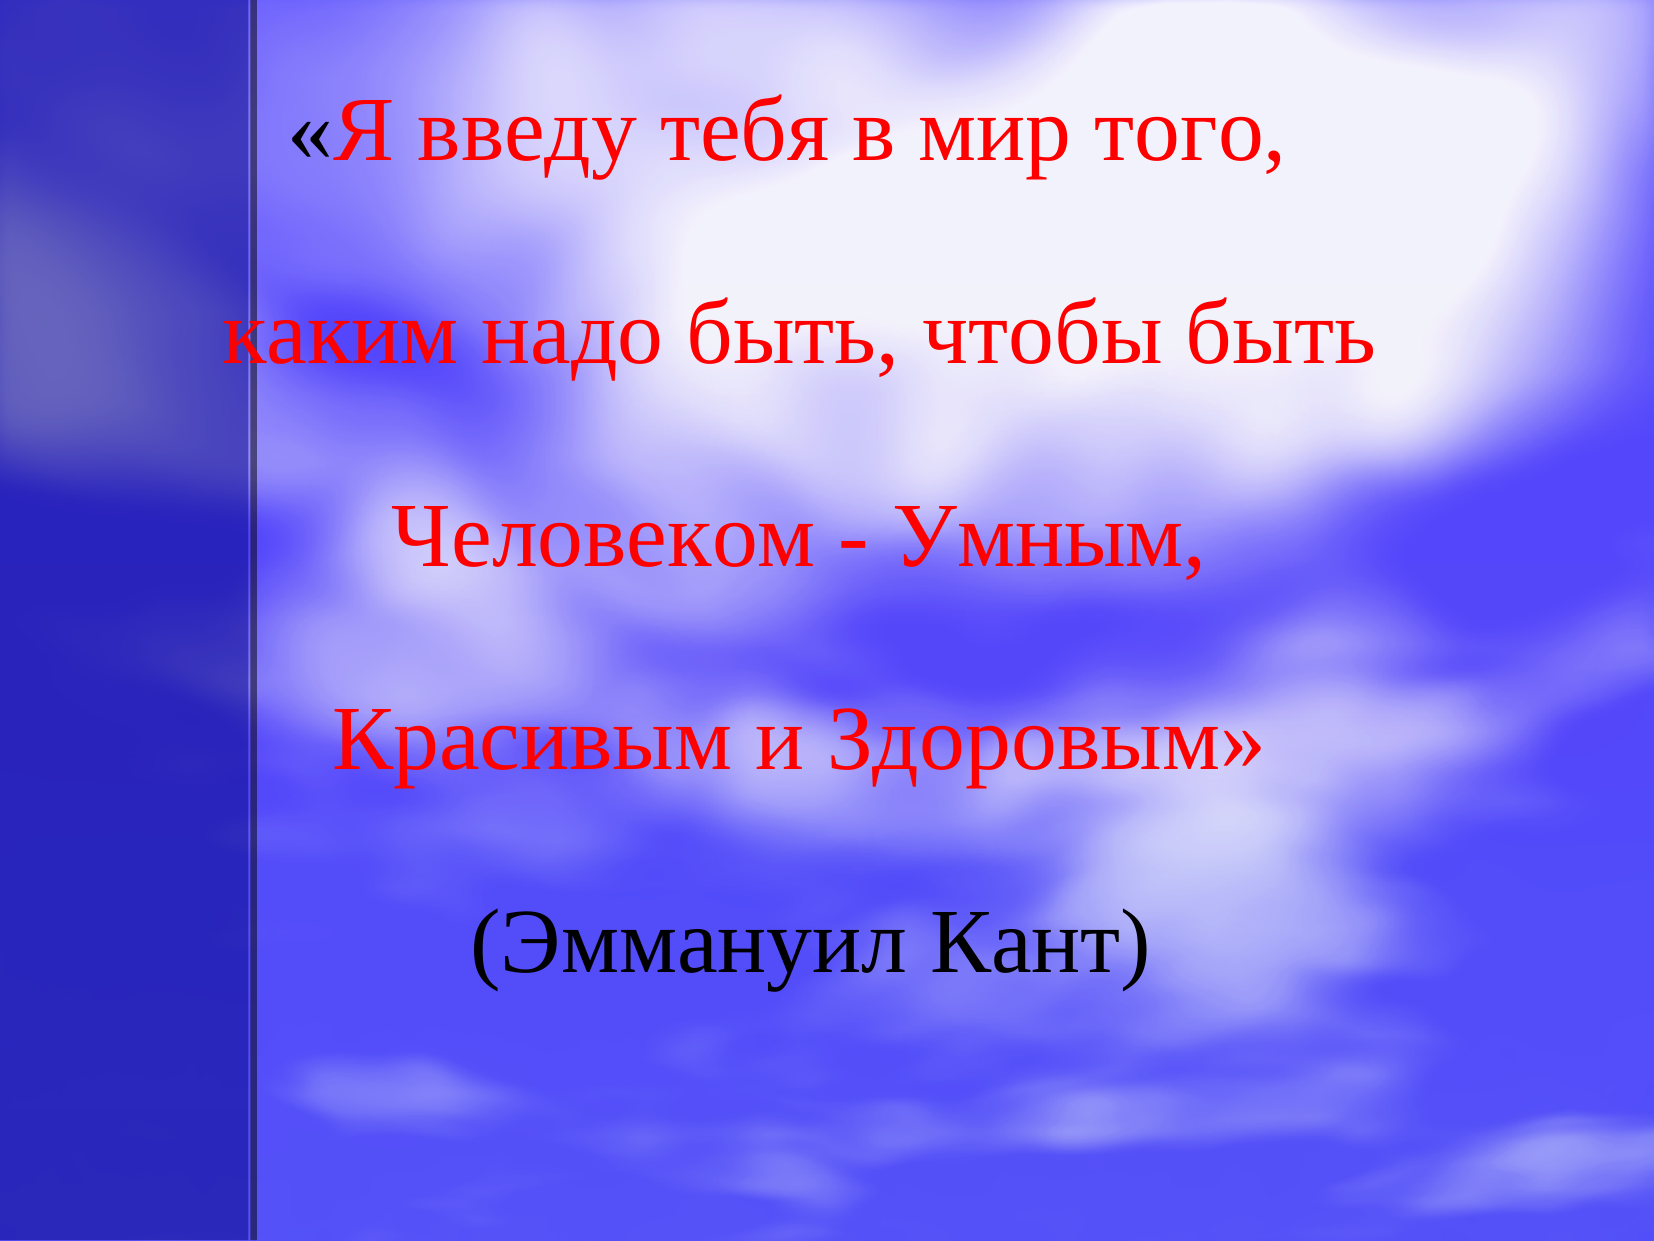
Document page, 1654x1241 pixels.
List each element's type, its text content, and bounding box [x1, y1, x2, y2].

subtitle «Я введу тебя в мир того, каким надо быть, чтобы быть Человеком - Умным, Красивым и Здоровым» (Эммануил Кант) [93, 78, 1506, 1025]
